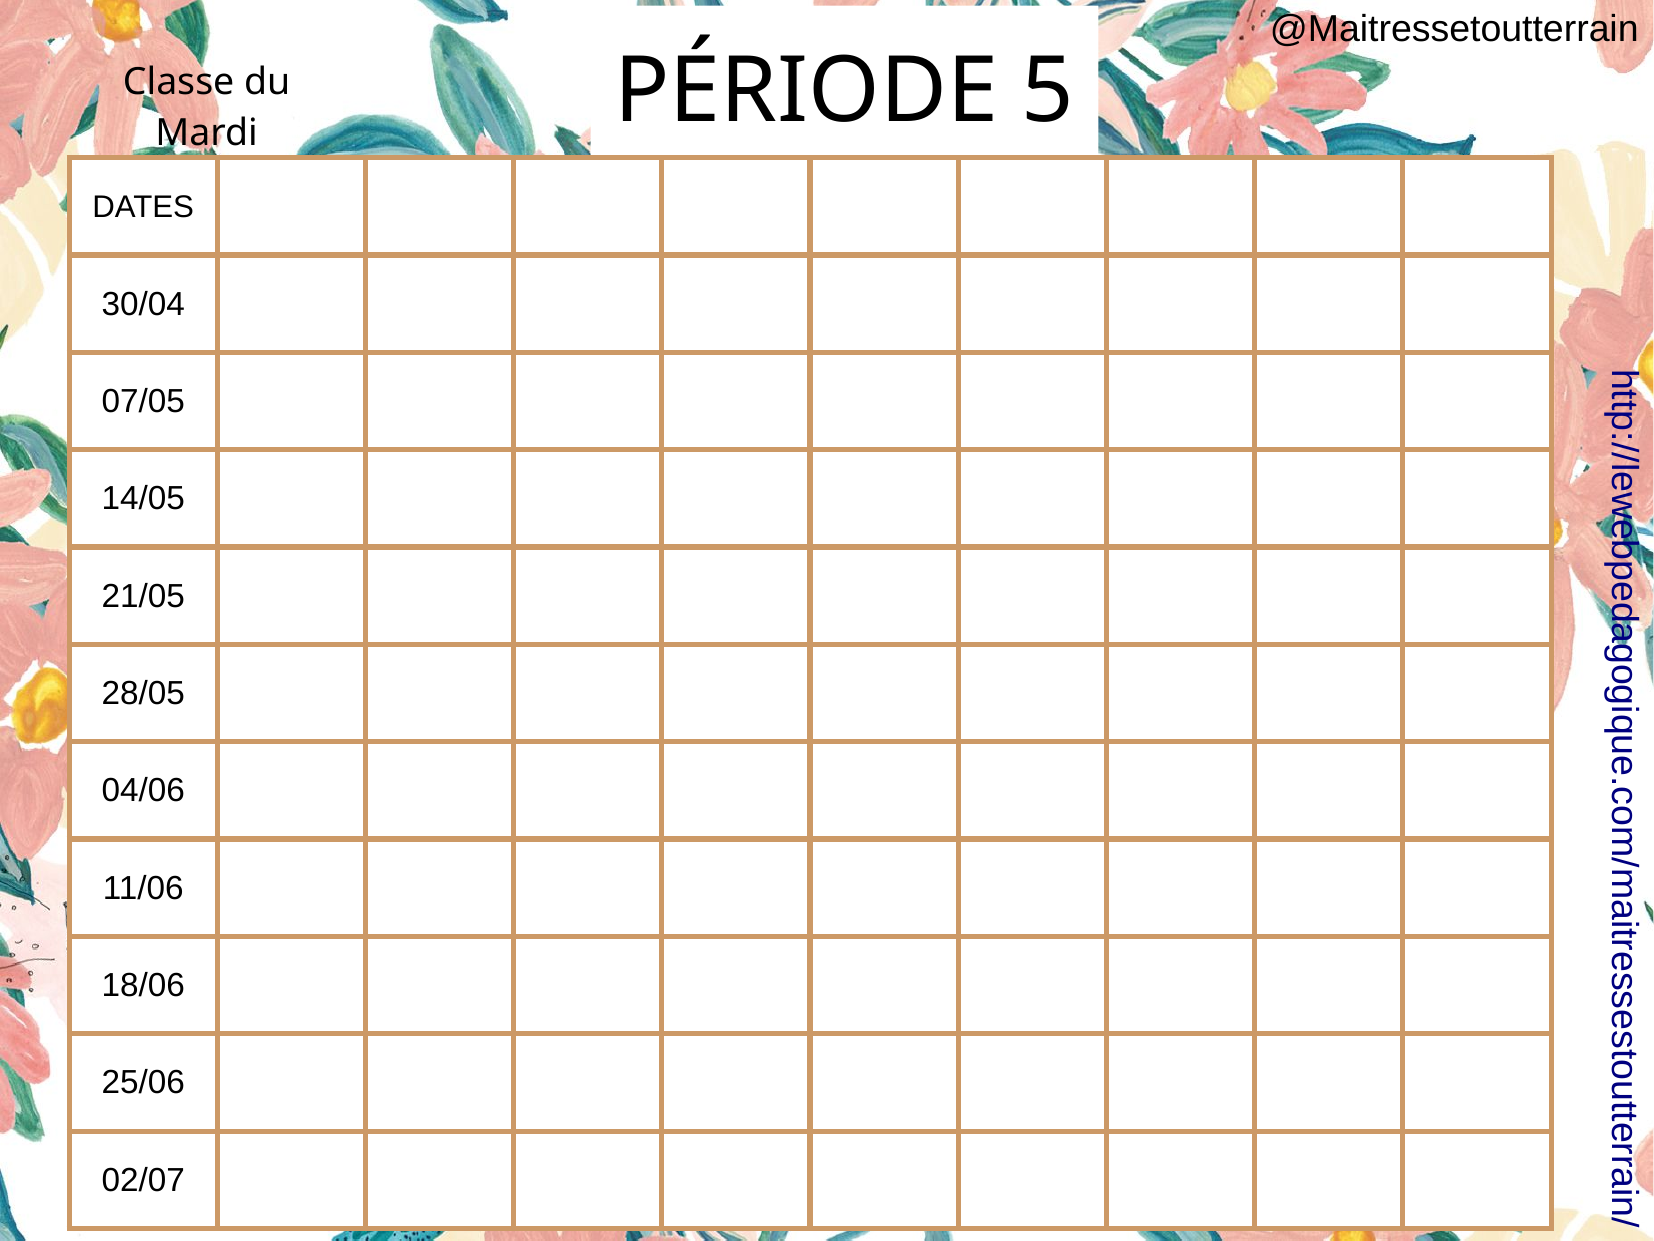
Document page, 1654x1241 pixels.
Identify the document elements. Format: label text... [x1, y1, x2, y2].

picture [0, 0, 1654, 1241]
table_cell [1405, 1134, 1549, 1226]
table_cell [813, 452, 956, 544]
table_cell [220, 744, 363, 836]
table_cell [813, 1134, 956, 1226]
title PÉRIODE 5 [590, 5, 1099, 155]
table_cell [1257, 1036, 1400, 1129]
table_cell [813, 842, 956, 934]
table_cell [1109, 452, 1252, 544]
table_cell [220, 939, 363, 1031]
table_cell 14/05 [72, 452, 215, 544]
table_cell 11/06 [72, 842, 215, 934]
table_cell [813, 647, 956, 739]
table_cell [220, 647, 363, 739]
table_cell [516, 647, 659, 739]
table_cell [220, 1036, 363, 1129]
table_cell [1257, 842, 1400, 934]
table_cell [961, 1036, 1104, 1129]
table_header [220, 160, 363, 252]
table_cell [961, 258, 1104, 350]
table_cell [961, 550, 1104, 642]
table_cell [1405, 1036, 1549, 1129]
table_cell [368, 647, 511, 739]
table_header [813, 160, 956, 252]
table_cell [220, 550, 363, 642]
table_cell [220, 258, 363, 350]
table_cell [1405, 647, 1549, 739]
table_cell [1258, 453, 1399, 543]
table_cell 04/06 [72, 744, 215, 836]
table_cell [813, 355, 956, 447]
table_cell [516, 842, 659, 934]
table_cell [1405, 939, 1549, 1031]
table_cell [220, 1134, 363, 1226]
table_cell [664, 647, 807, 739]
table_cell [961, 355, 1104, 447]
table_cell [516, 258, 659, 350]
table_cell [368, 550, 511, 642]
table_header [368, 160, 511, 252]
table_cell [813, 939, 956, 1031]
table_cell [516, 452, 659, 544]
table_cell [813, 744, 956, 836]
table_cell [368, 1036, 511, 1129]
table_cell [961, 452, 1104, 544]
table_header [1109, 160, 1252, 252]
table_cell [1405, 842, 1549, 934]
table_cell [1257, 744, 1400, 836]
table_cell [1257, 355, 1400, 447]
table_cell [961, 647, 1104, 739]
table_cell [368, 1134, 511, 1226]
table_cell 25/06 [72, 1036, 215, 1129]
table_cell [961, 842, 1104, 934]
table_cell [664, 842, 807, 934]
table_cell [368, 258, 511, 350]
table_cell [813, 258, 956, 350]
table_cell [1109, 258, 1252, 350]
table_cell [664, 452, 807, 544]
table_cell [516, 1036, 659, 1129]
table_cell [664, 1134, 807, 1226]
table_cell 28/05 [72, 647, 215, 739]
table_header [1405, 160, 1549, 252]
table_cell [664, 1036, 807, 1129]
table_cell [368, 355, 511, 447]
table_cell [220, 355, 363, 447]
table_cell [1257, 550, 1400, 642]
table_cell [1109, 550, 1252, 642]
table_cell [1109, 647, 1252, 739]
table_header [961, 160, 1104, 252]
text_box Classe du Mardi [59, 47, 355, 157]
table_cell [516, 939, 659, 1031]
table_cell [1405, 258, 1549, 350]
table_cell [368, 744, 511, 836]
table_cell 21/05 [72, 550, 215, 642]
table_cell [1405, 452, 1549, 544]
text_box @Maitressetoutterrain [1181, 0, 1654, 57]
table_header DATES [72, 160, 215, 252]
text_box http://lewebpedagogique.com/maitressestoutterrain/ [1573, 354, 1654, 1241]
table_cell [368, 939, 511, 1031]
table_cell [1109, 842, 1252, 934]
table_cell [961, 939, 1104, 1031]
table_cell [1109, 1134, 1252, 1226]
table_header [664, 160, 807, 252]
table_cell [1257, 258, 1400, 350]
table_cell [1257, 1134, 1400, 1226]
table_cell [220, 842, 363, 934]
table_cell [664, 550, 807, 642]
table_cell [368, 452, 511, 544]
table_header [1257, 160, 1400, 252]
table_cell [1109, 355, 1252, 447]
table_cell [1405, 550, 1549, 642]
table_cell [961, 1134, 1104, 1226]
table_header [516, 160, 659, 252]
table_cell [961, 744, 1104, 836]
table_cell 07/05 [72, 355, 215, 447]
table_cell [1109, 939, 1252, 1031]
table_cell 30/04 [72, 258, 215, 350]
table_cell [368, 842, 511, 934]
table_cell 02/07 [72, 1134, 215, 1226]
table_cell [664, 939, 807, 1031]
table_cell [813, 1036, 956, 1129]
table_cell [1257, 939, 1400, 1031]
table_cell [1109, 744, 1252, 836]
table_cell [1405, 744, 1549, 836]
table_cell [516, 744, 659, 836]
table_cell [516, 550, 659, 642]
table_cell 18/06 [72, 939, 215, 1031]
table_cell [516, 355, 659, 447]
table_cell [220, 452, 363, 544]
table_cell [1405, 355, 1549, 447]
table_cell [664, 744, 807, 836]
table_cell [664, 355, 807, 447]
table_cell [813, 550, 956, 642]
table_cell [1257, 647, 1400, 739]
table_cell [1109, 1036, 1252, 1129]
table_cell [664, 258, 807, 350]
table_cell [516, 1134, 659, 1226]
